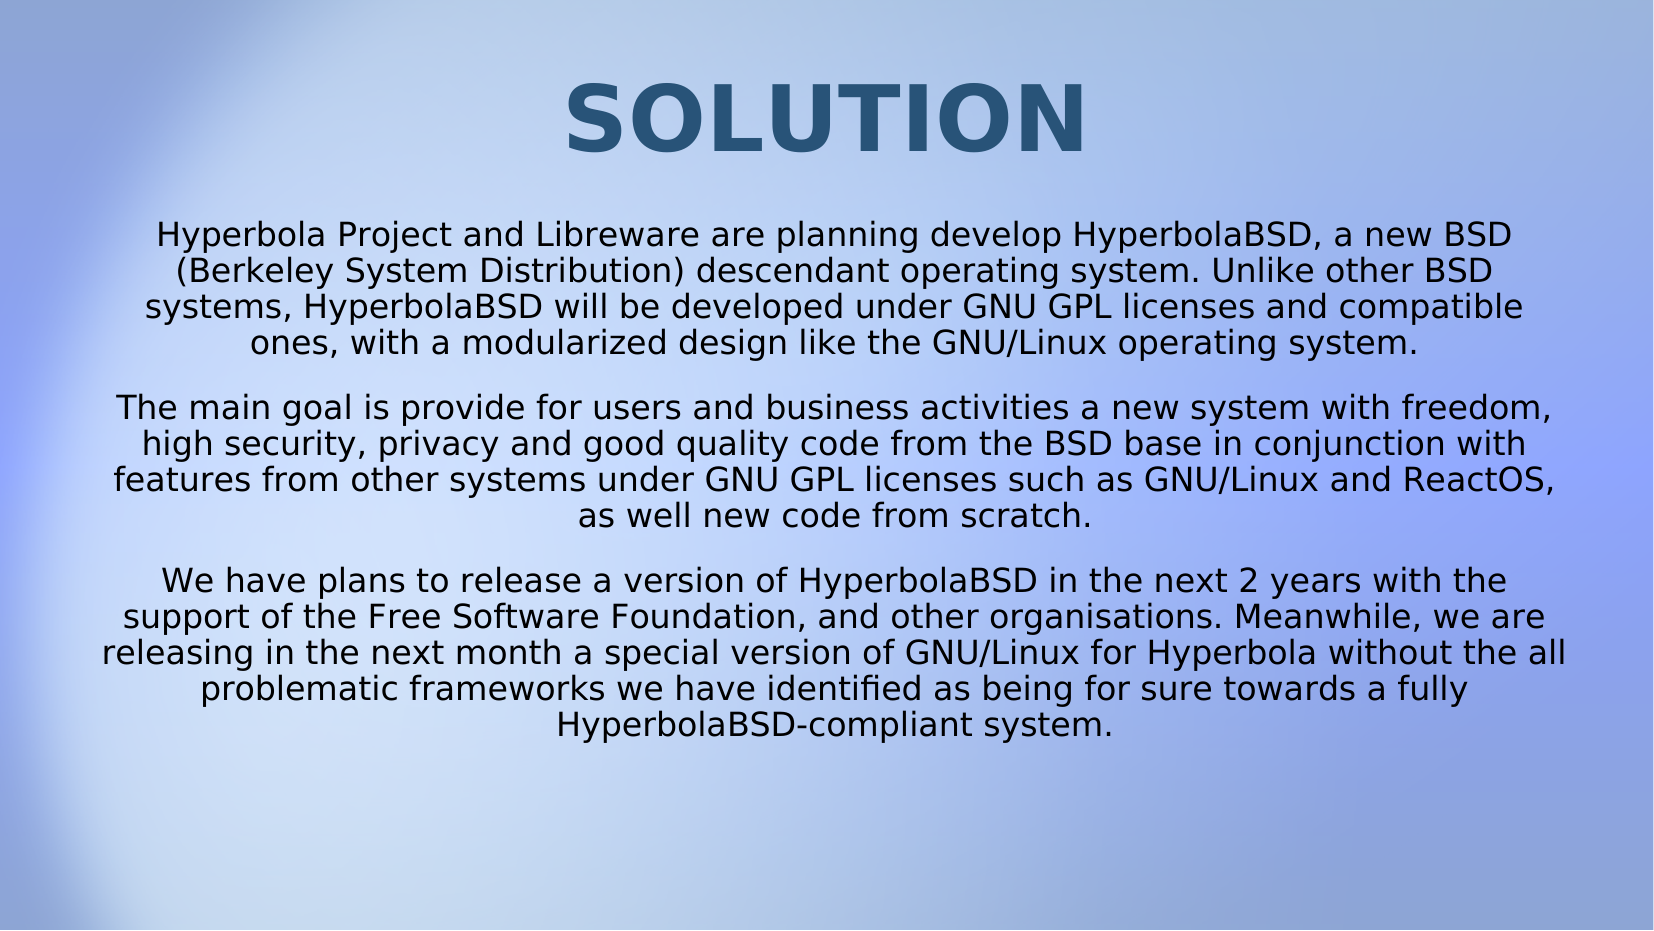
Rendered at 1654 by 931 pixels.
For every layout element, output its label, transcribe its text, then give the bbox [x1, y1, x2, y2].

text_box SOLUTION [82, 7, 1571, 217]
picture [0, 0, 1654, 930]
text_box Hyperbola Project and Libreware are planning develop HyperbolaBSD, a new BSD (Berkeley System Distribution) descendant operating system. Unlike other BSD systems, HyperbolaBSD will be developed under GNU GPL licenses and compatible ones, with a modularized design like the GNU/Linux operating system. The main goal is provide for users and business activities a new system with freedom, high security, privacy and good quality code from the BSD base in conjunction with features from other systems under GNU GPL licenses such as GNU/Linux and ReactOS, as well new code from scratch. We have plans to release a version of HyperbolaBSD in the next 2 years with the support of the Free Software Foundation, and other organisations. Meanwhile, we are releasing in the next month a special version of GNU/Linux for Hyperbola without the all problematic frameworks we have identified as being for sure towards a fully HyperbolaBSD-compliant system. [82, 217, 1571, 758]
